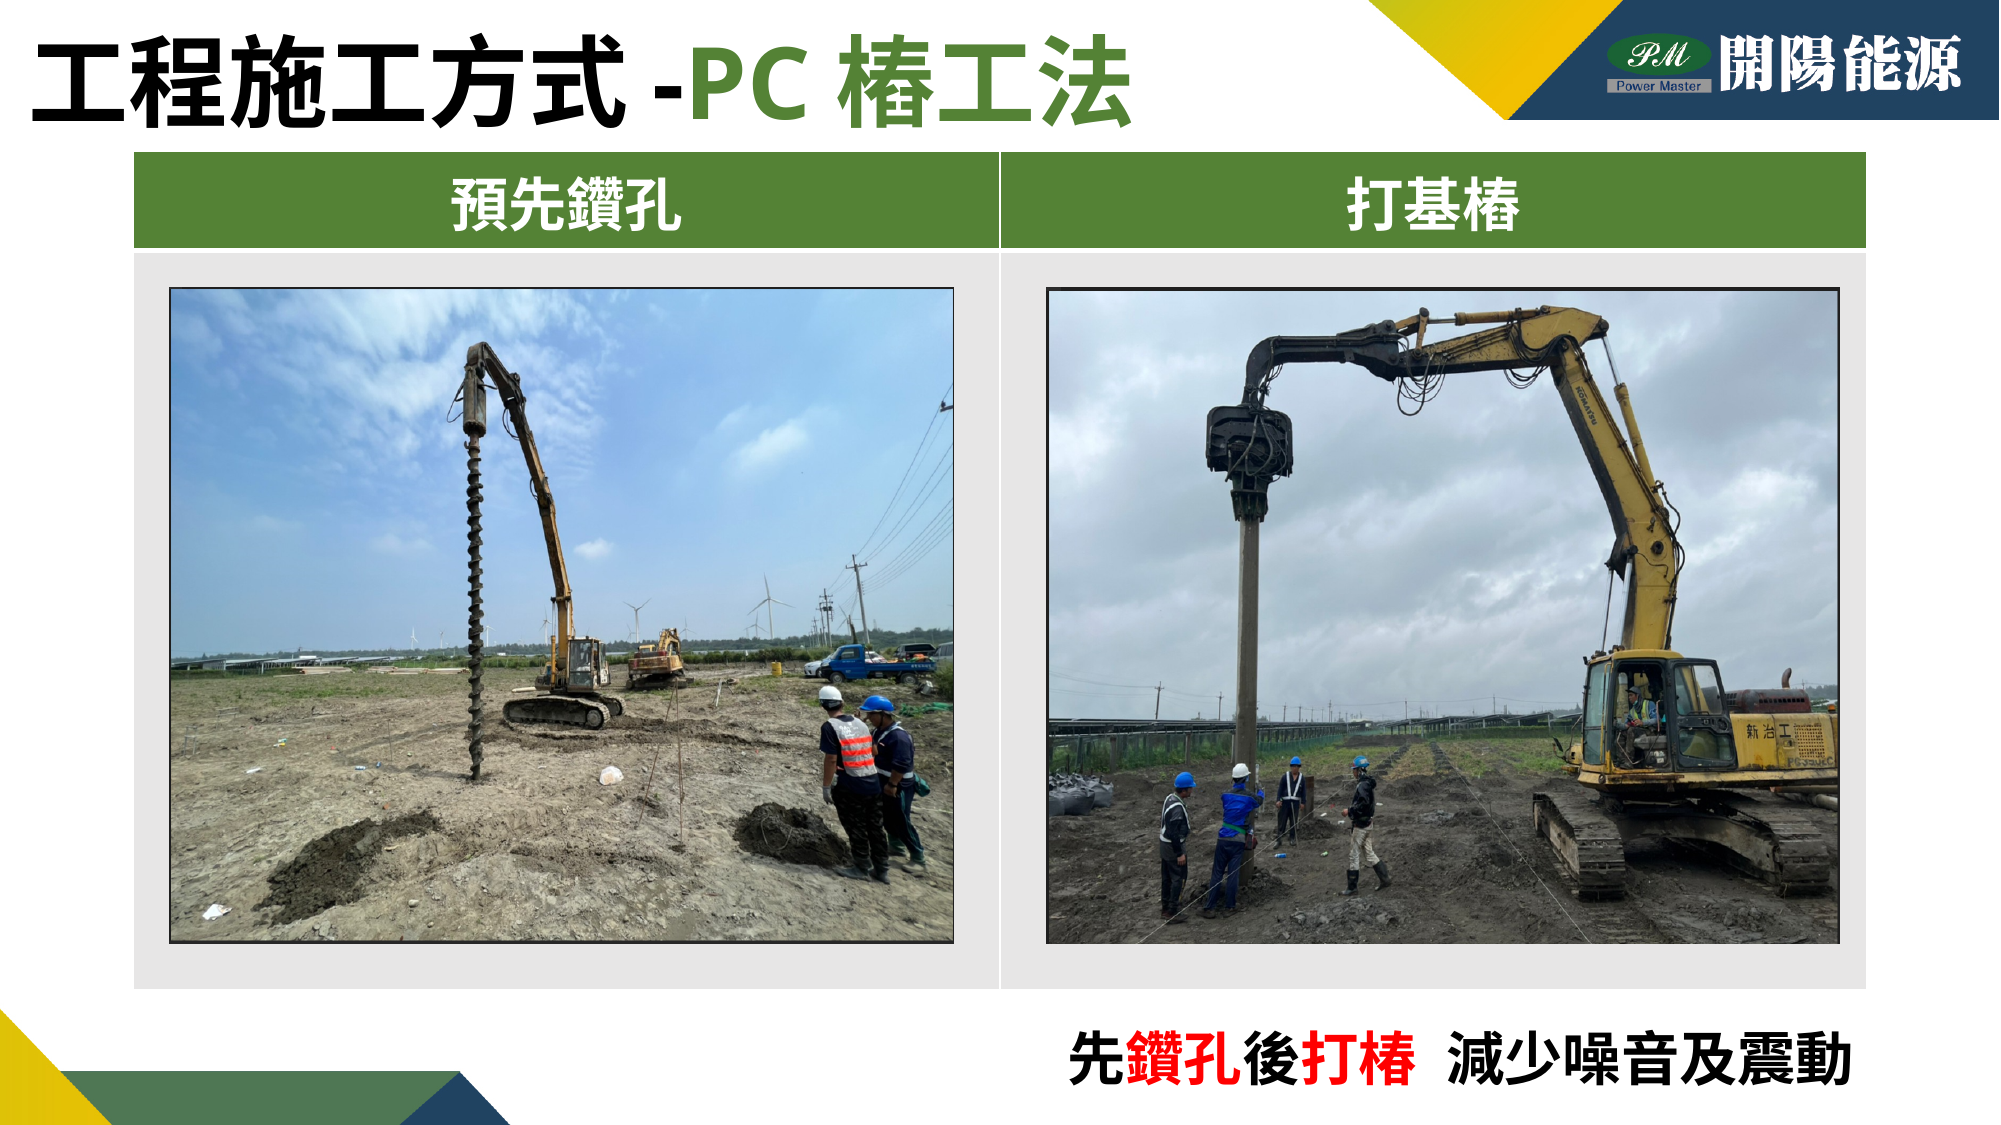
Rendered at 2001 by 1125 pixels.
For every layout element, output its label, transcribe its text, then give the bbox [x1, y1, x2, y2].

table_cell [1001, 253, 1866, 989]
table_header 打基樁 [1001, 152, 1866, 248]
text_box 先鑽孔後打椿 減少噪音及震動 [1052, 1014, 2000, 1100]
text_box 工程施工方式-PC樁工法 [0, 19, 1193, 139]
picture [0, 0, 1999, 1125]
table_header 預先鑽孔 [134, 152, 999, 248]
table_cell [134, 253, 999, 989]
